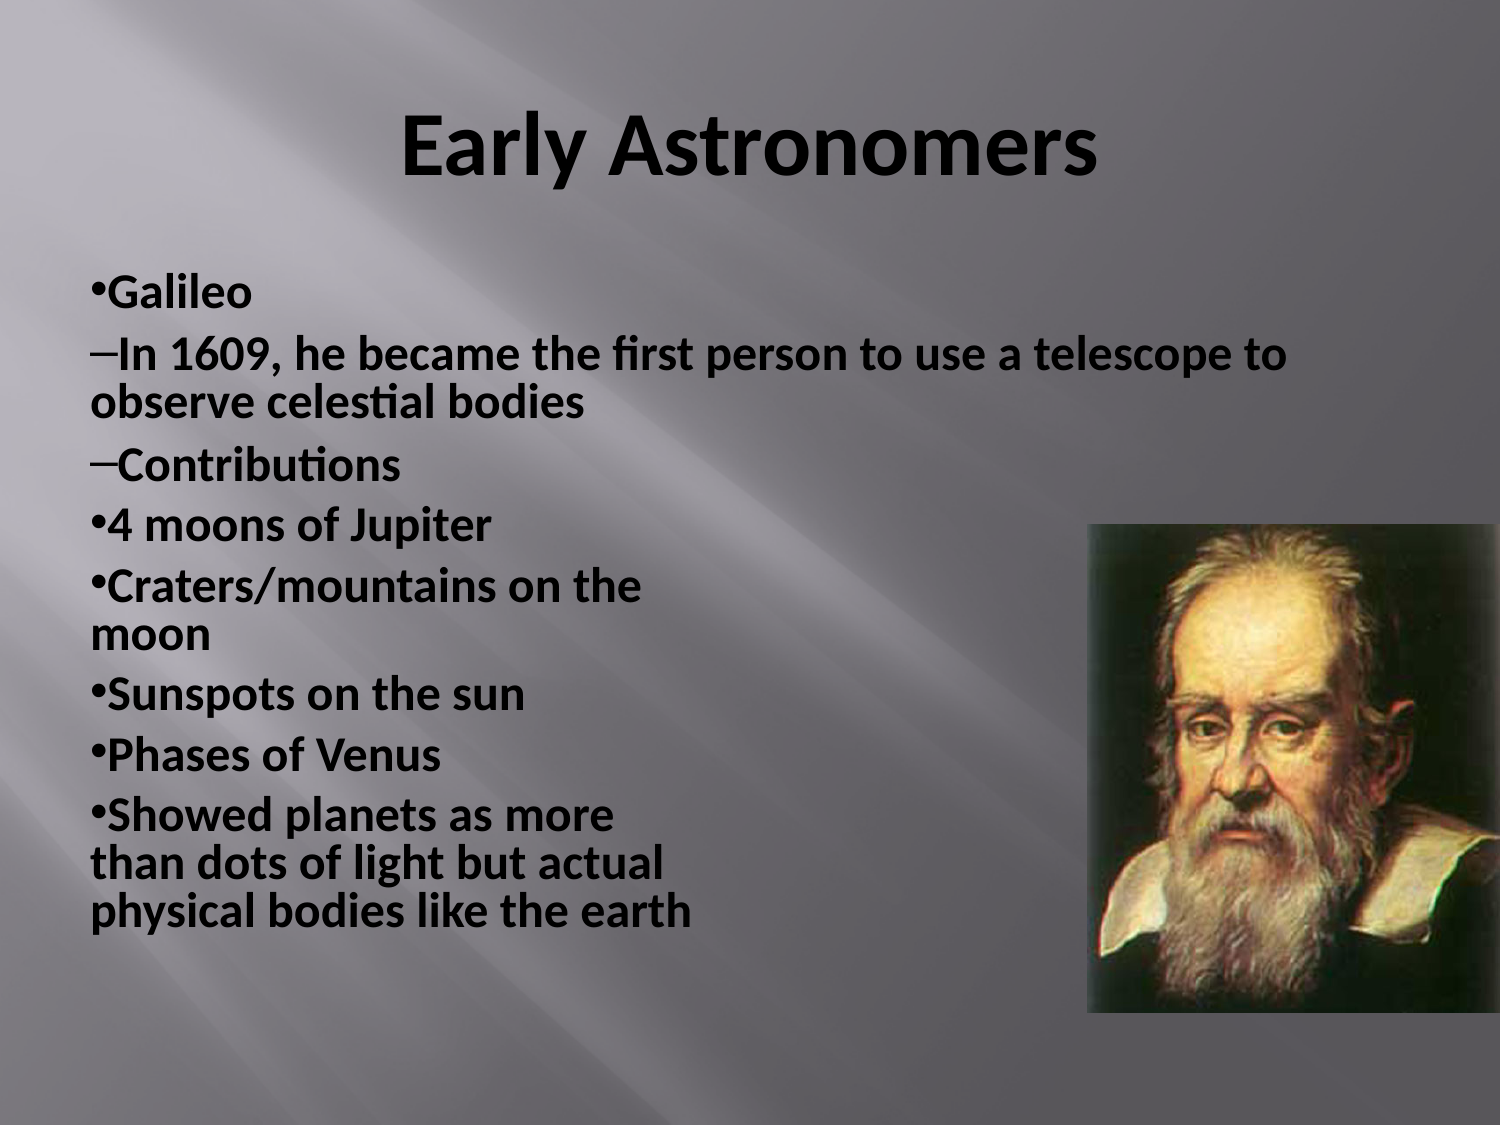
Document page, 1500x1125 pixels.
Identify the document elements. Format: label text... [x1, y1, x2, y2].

picture [1087, 525, 1500, 1013]
text_box Early Astronomers [75, 45, 1426, 233]
text_box Galileo In 1609, he became the first person to use a telescope to observe celestial bodies Contributions 4 moons of Jupiter Craters/mountains on the moon Sunspots on the sun Phases of Venus Showed planets as more than dots of light but actual physical bodies like the earth [75, 262, 1426, 1005]
